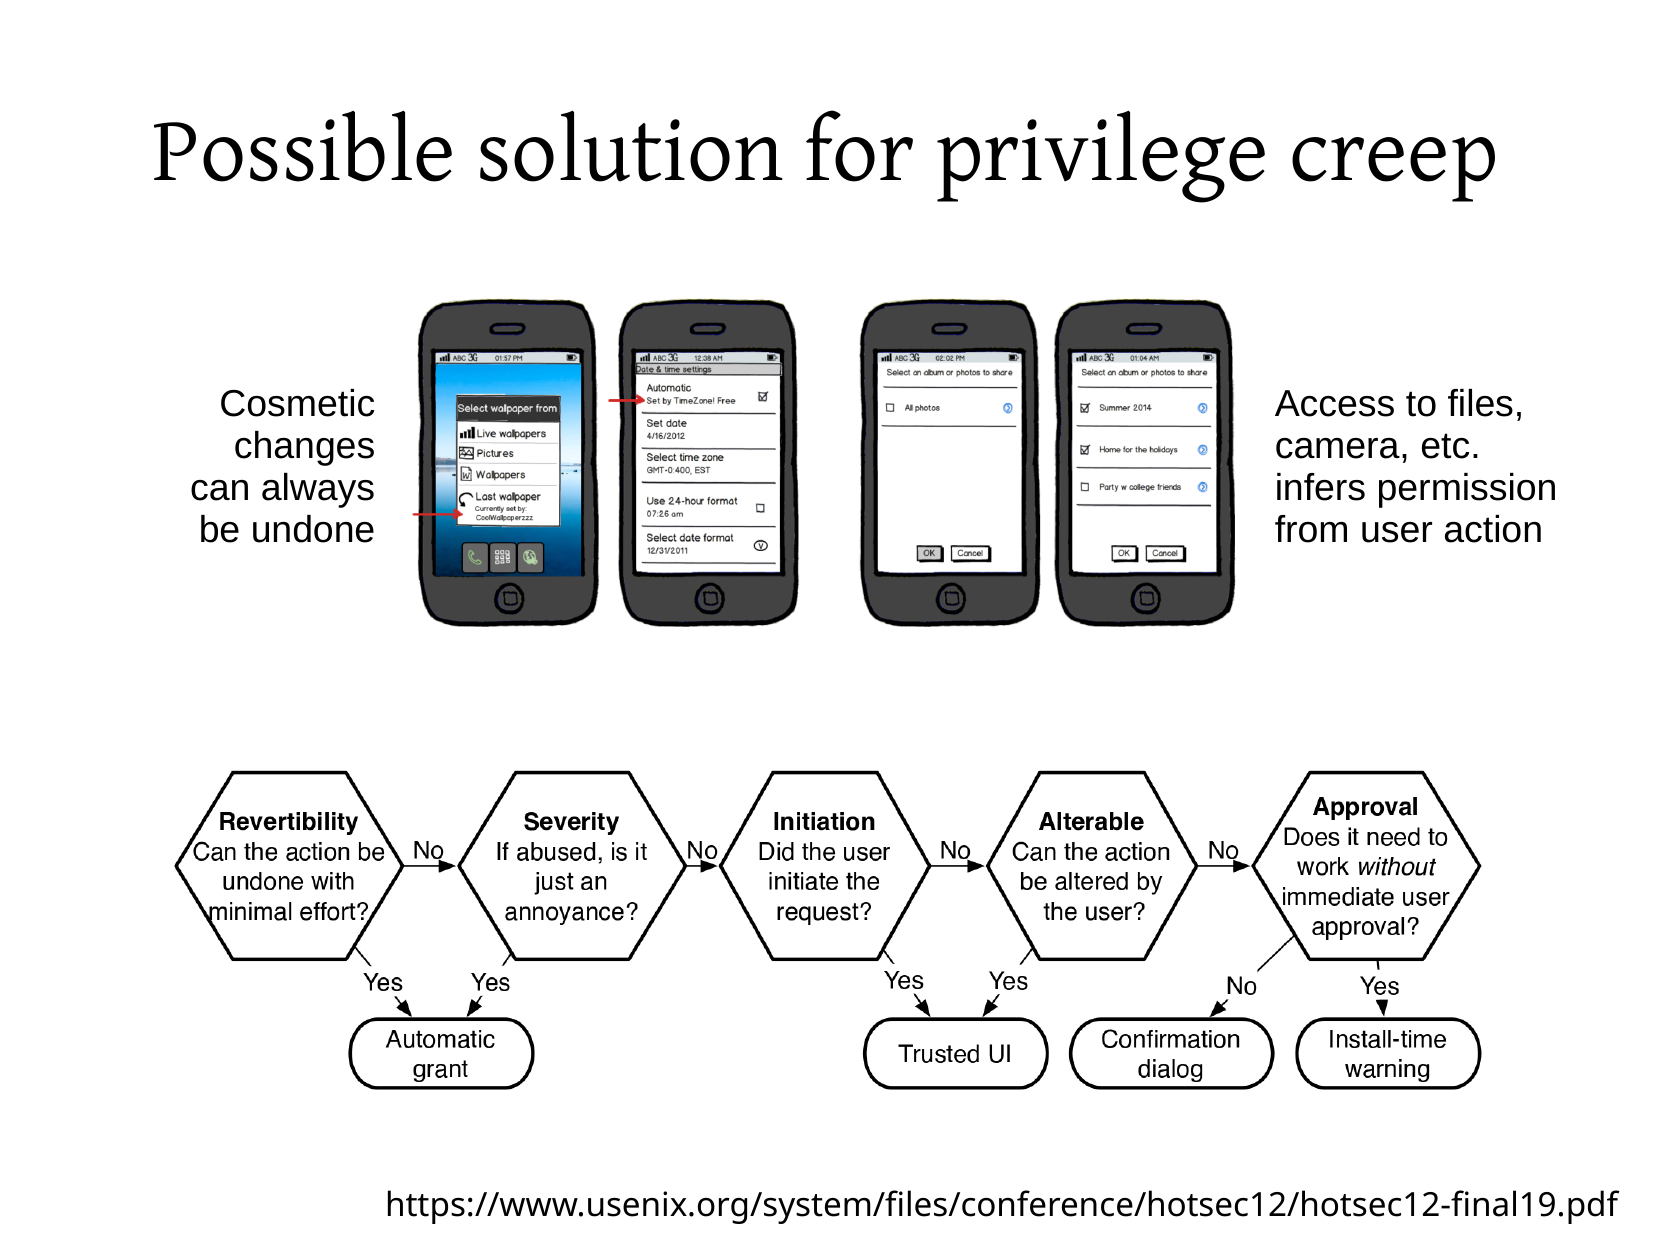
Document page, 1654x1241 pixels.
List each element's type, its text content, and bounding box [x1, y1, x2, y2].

title Possible solution for privilege creep [82, 49, 1571, 257]
text_box Cosmetic changes can always be undone [165, 375, 391, 558]
text_box https://www.usenix.org/system/files/conference/hotsec12/hotsec12-final19.pdf [319, 1173, 1636, 1231]
picture [408, 290, 1245, 634]
text_box Access to files, camera, etc. infers permission from user action [1260, 375, 1576, 558]
picture [162, 754, 1491, 1098]
